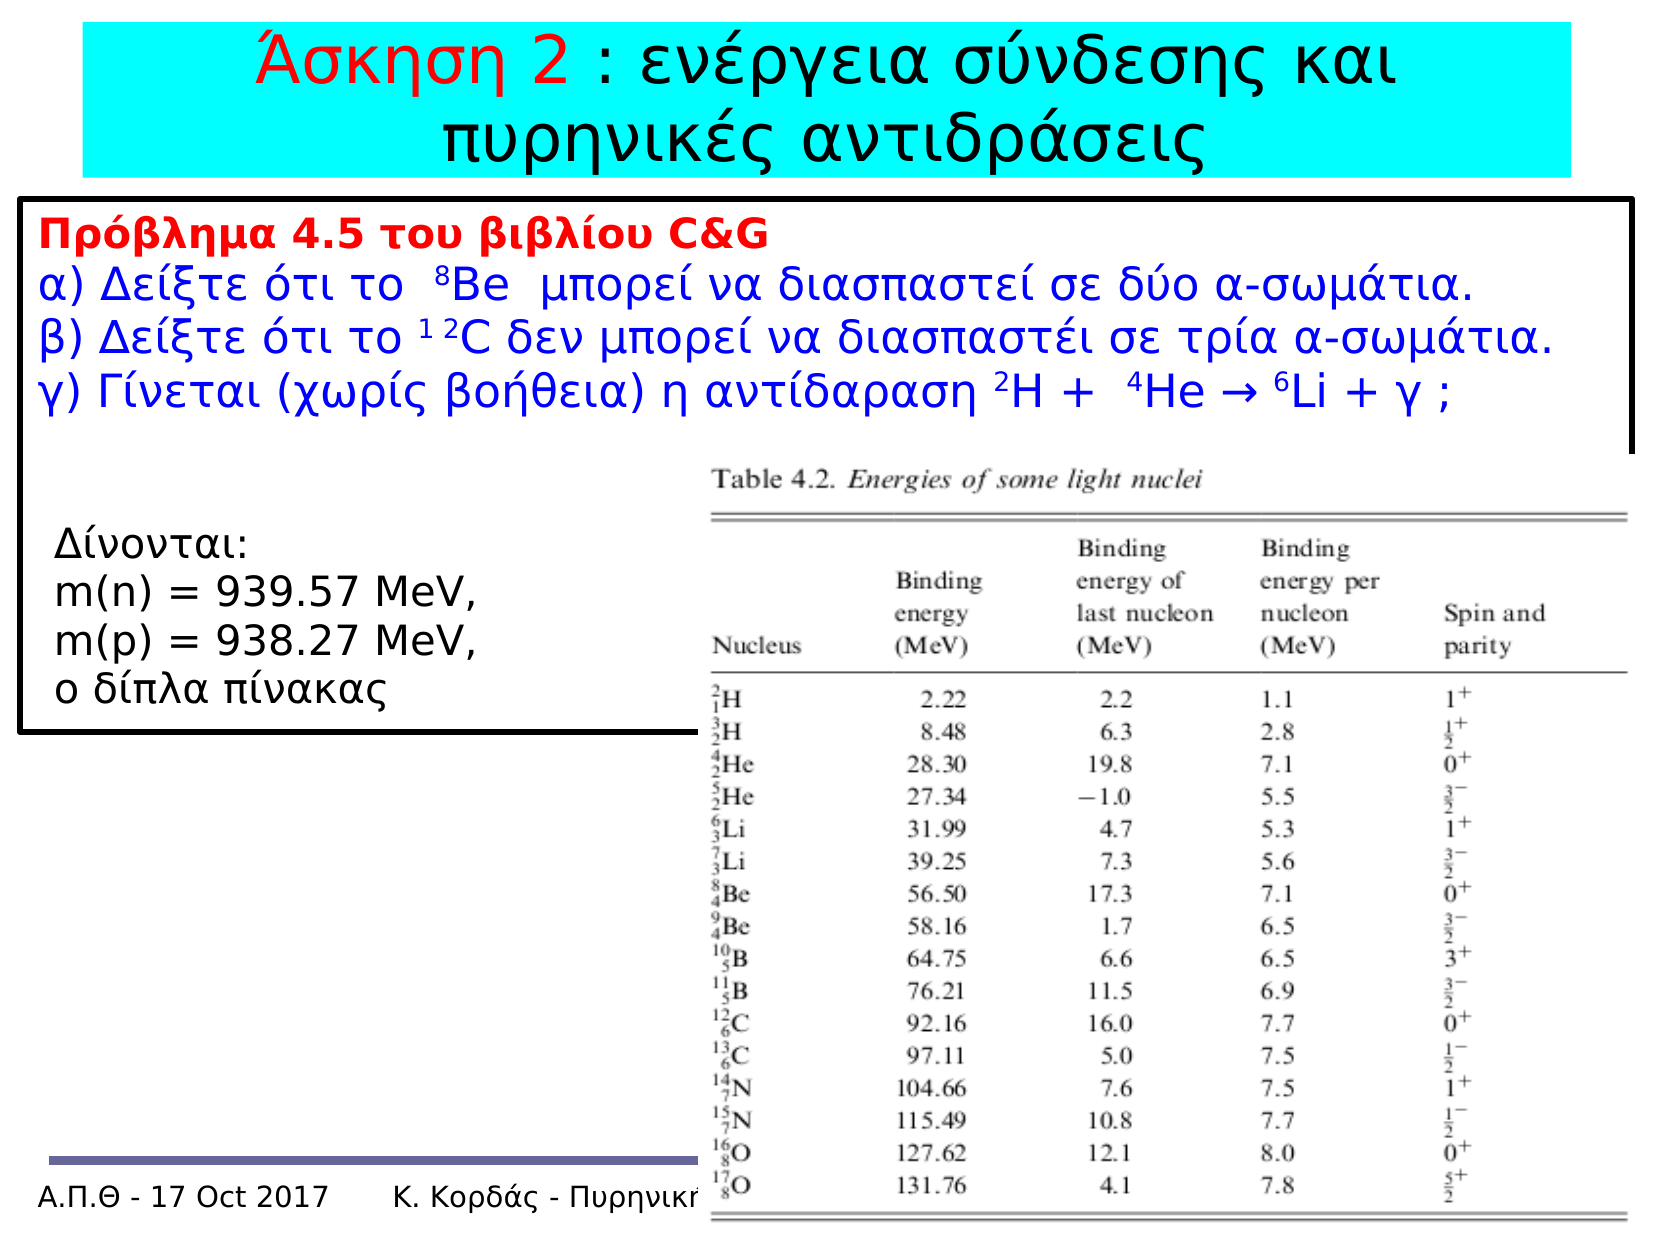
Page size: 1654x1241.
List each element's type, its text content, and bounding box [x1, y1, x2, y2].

picture [698, 454, 1636, 1228]
title Άσκηση 2 : ενέργεια σύνδεσης και πυρηνικές αντιδράσεις [82, 21, 1571, 178]
text_box Πρόβλημα 4.5 του βιβλίου C&G α) Δείξτε ότι το 8Be μπορεί να διασπαστεί σε δύο α-σωμάτια. β) ∆είξτε ότι το 1 2C δεν μπορεί να διασπαστέι σε τρία α-σωμάτια. γ) Γίνεται (χωρίς βοήθεια) η αντίδαραση 2Η + 4Ηe → 6Li + γ ; Δίνονται: m(n) = 939.57 MeV, m(p) = 938.27 MeV, ο δίπλα πίνακας [19, 199, 1633, 732]
list [43, 556, 1619, 1240]
